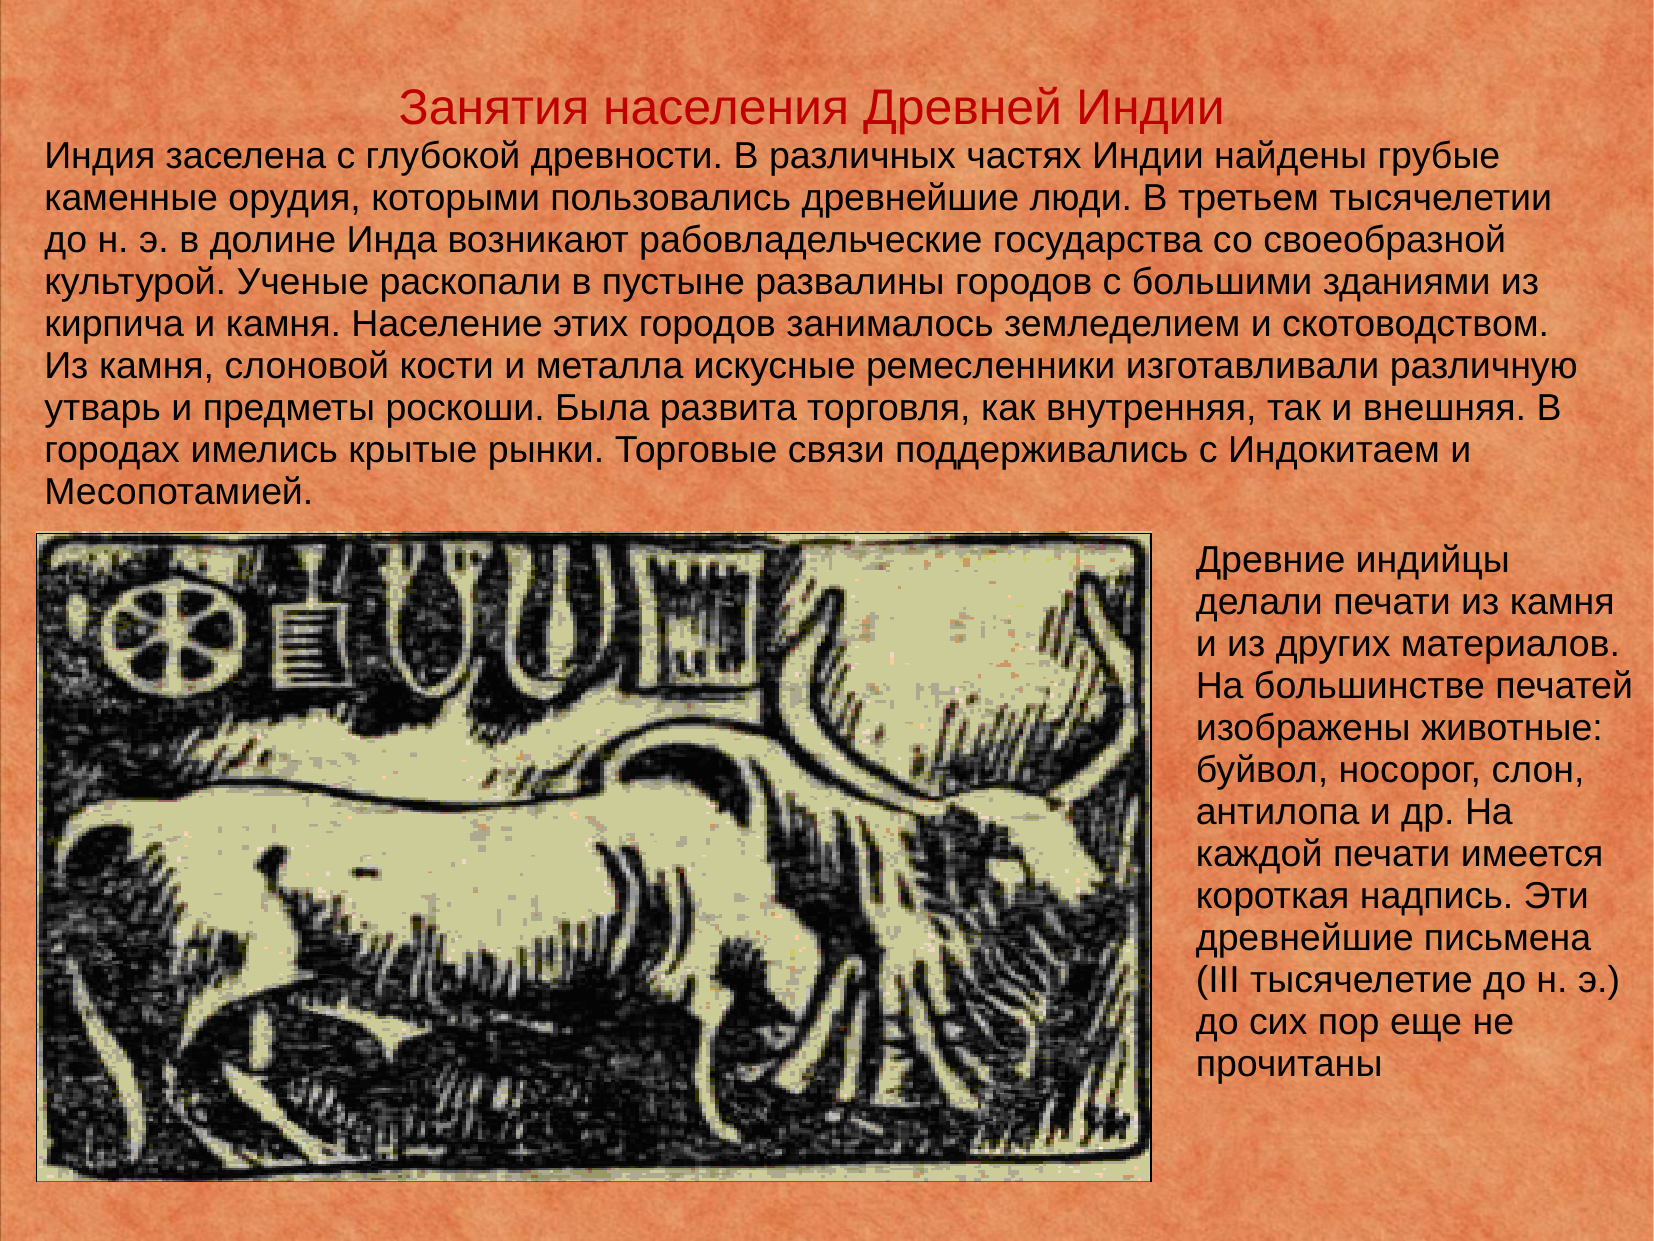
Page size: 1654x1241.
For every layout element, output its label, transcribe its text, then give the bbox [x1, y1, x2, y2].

text_box Занятия населения Древней Индии Индия заселена с глубокой древности. В различных частях Индии найдены грубые каменные орудия, которыми пользовались древнейшие люди. В третьем тысячелетии до н. э. в долине Инда возникают рабовладельческие государства со своеобразной культурой. Ученые раскопали в пустыне развалины городов с большими зданиями из кирпича и камня. Население этих городов занималось земледелием и скотоводством. Из камня, слоновой кости и металла искусные ремесленники изготавливали различную утварь и предметы роскоши. Была развита торговля, как внутренняя, так и внешняя. В городах имелись крытые рынки. Торговые связи поддерживались с Индокитаем и Месопотамией. [29, 29, 1607, 423]
text_box Древние индийцы делали печати из камня и из других материалов. На большинстве печатей изображены животные: буйвол, носорог, слон, антилопа и др. На каждой печати имеется короткая надпись. Эти древнейшие письмена (III тысячелетие до н. э.) до сих пор еще не прочитаны [1181, 531, 1654, 1093]
picture [36, 531, 1152, 1182]
